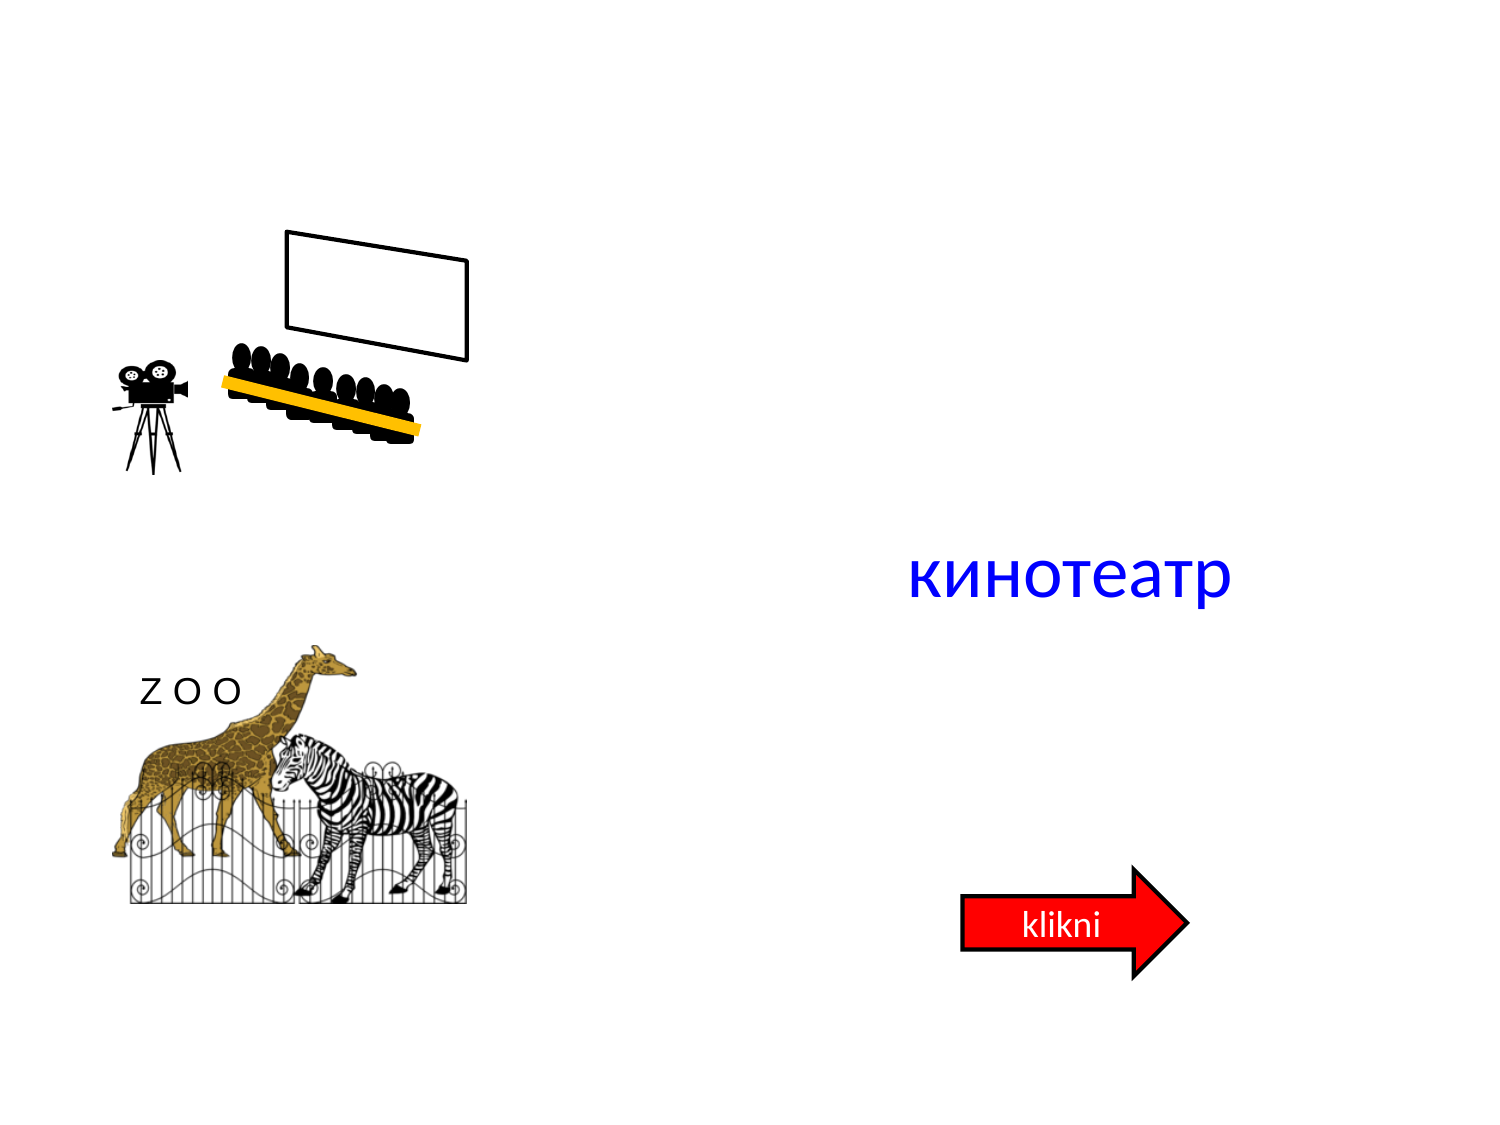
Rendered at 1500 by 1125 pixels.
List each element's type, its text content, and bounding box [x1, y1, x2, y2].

picture [228, 343, 414, 422]
picture [112, 360, 188, 475]
text_box klikni [962, 869, 1188, 977]
picture [112, 645, 467, 904]
text_box Z O O [124, 659, 258, 721]
text_box кинотеатр [893, 515, 1249, 621]
picture [228, 390, 414, 444]
text_box [286, 231, 467, 361]
